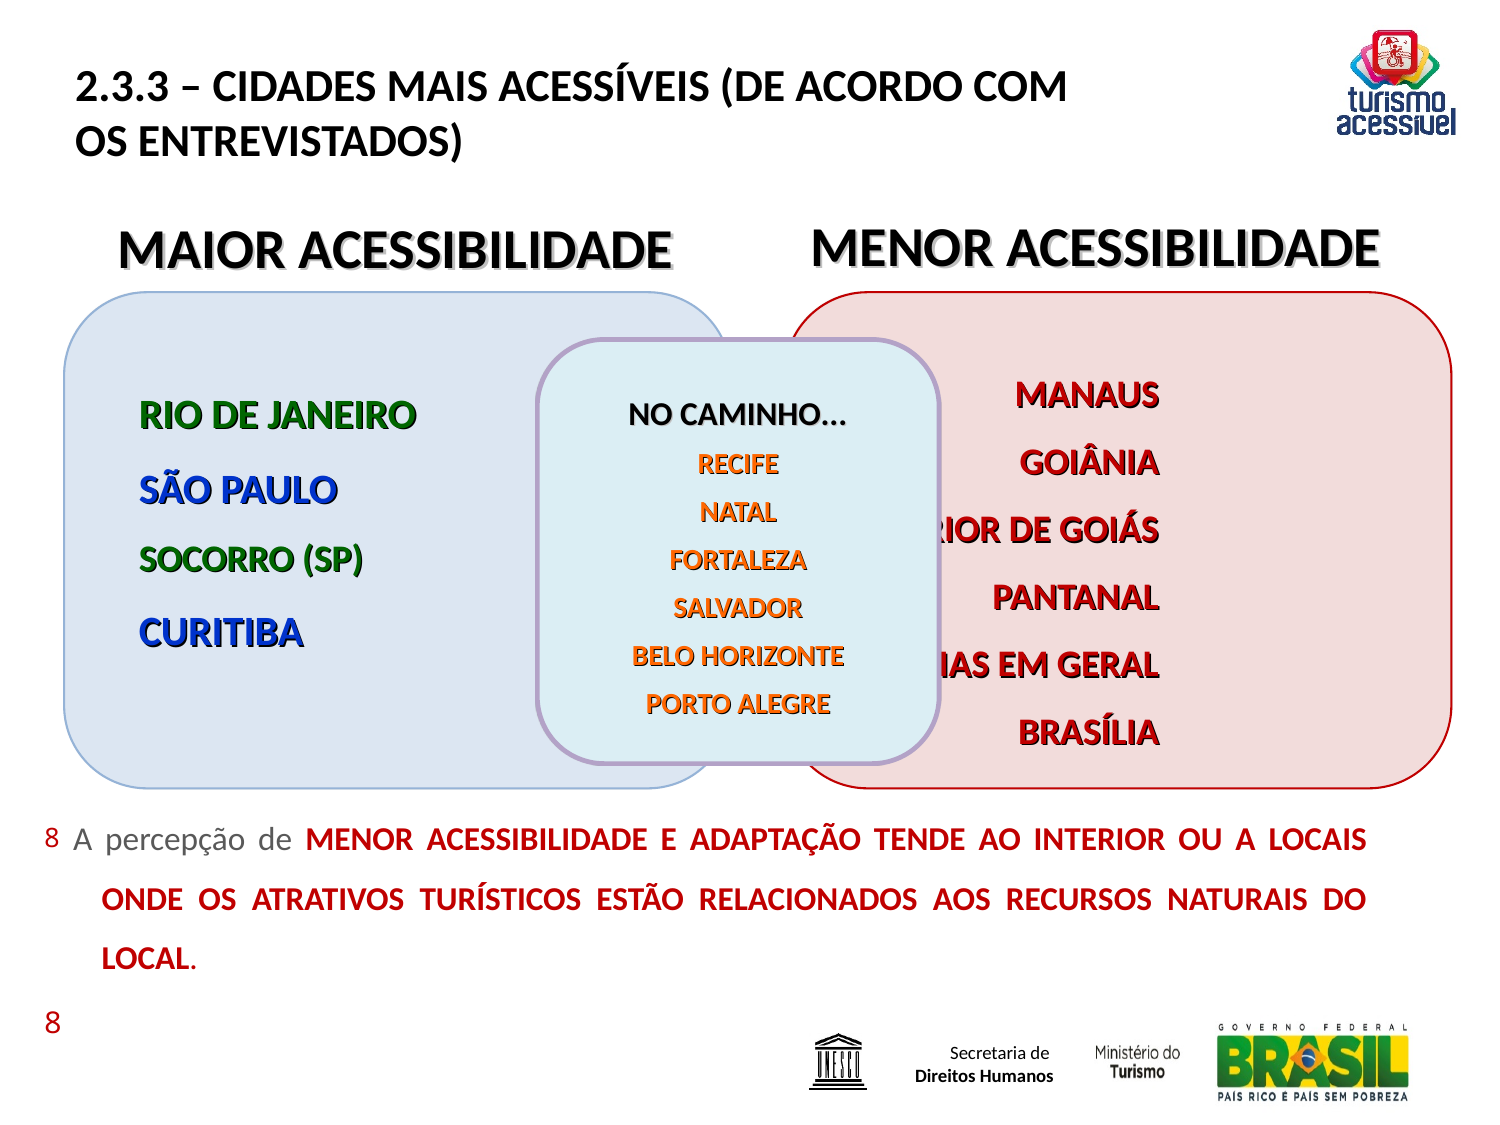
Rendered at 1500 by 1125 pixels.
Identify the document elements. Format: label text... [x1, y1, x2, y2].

text_box No caminho... recife Natal Fortaleza Salvador Belo Horizonte Porto alegre [537, 339, 940, 764]
text_box [64, 292, 723, 789]
text_box Rio de janeiro São Paulo Socorro (SP) Curitiba [124, 354, 561, 662]
text_box A percepção de menor acessibilidade e adaptação tende ao interior ou a locais onde os atrativos turísticos estão relacionados aos recursos naturais do local. [29, 750, 1388, 1052]
text_box Manaus Goiânia Interior de goiás Pantanal Praias em geral Brasília [881, 339, 1411, 760]
text_box Menor acessibilidade [795, 203, 1397, 285]
text_box Maior acessibilidade [103, 205, 688, 287]
text_box 2.3.3 – Cidades mais acessíveis (de acordo com os entrevistados) [60, 48, 1123, 173]
text_box [792, 292, 1452, 789]
